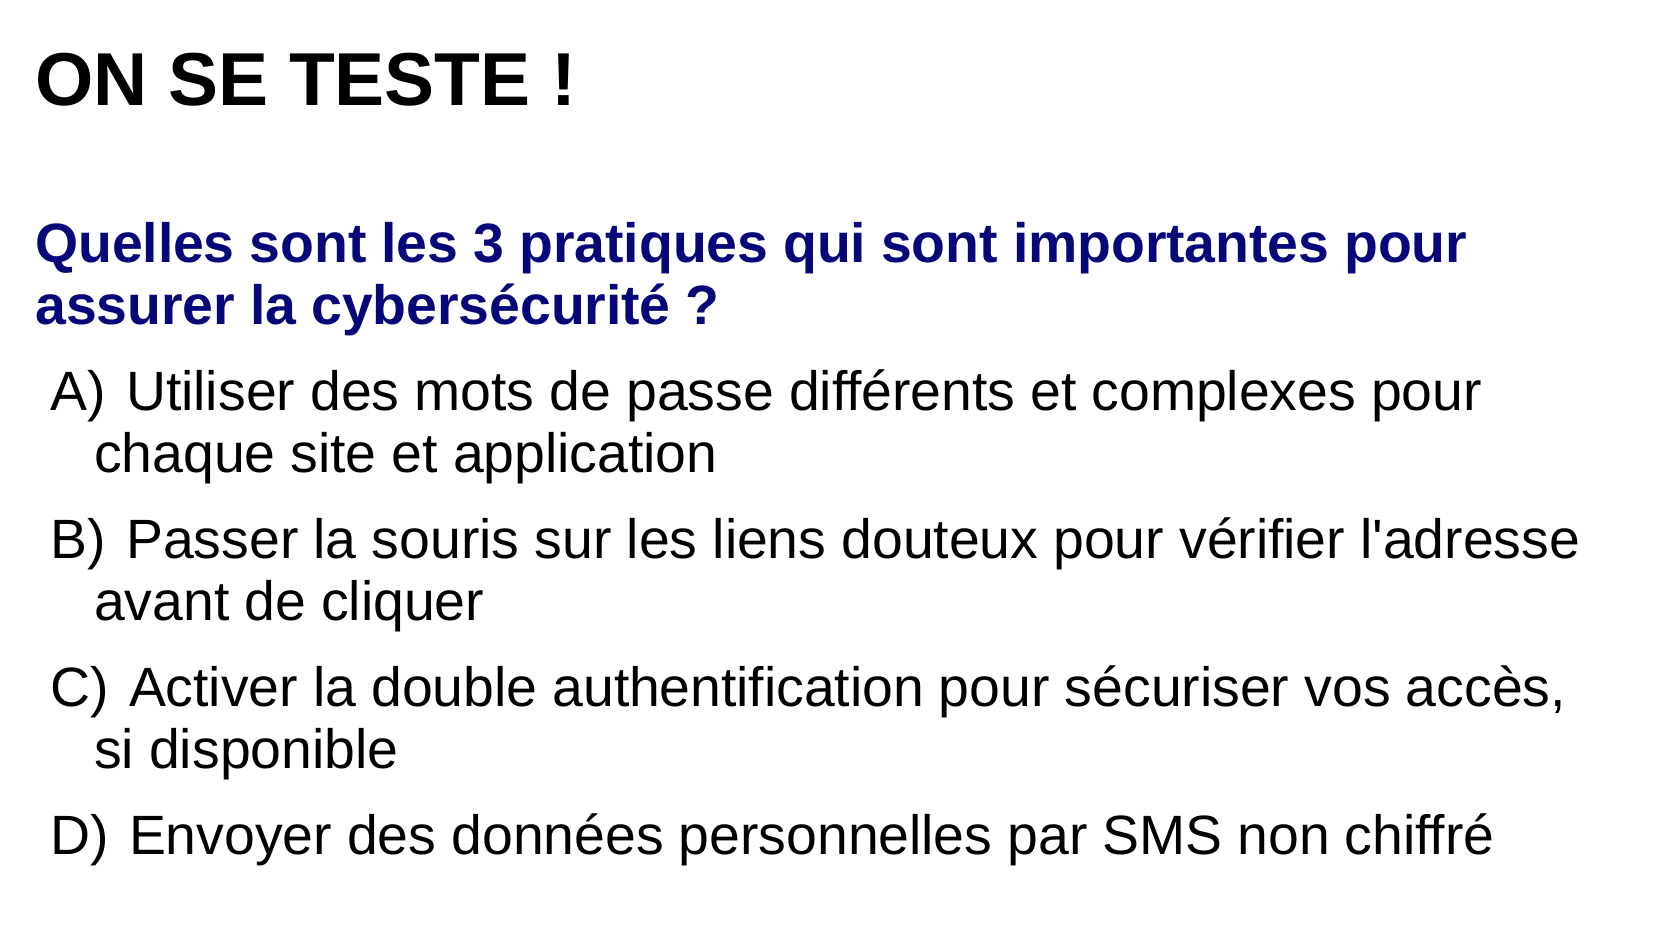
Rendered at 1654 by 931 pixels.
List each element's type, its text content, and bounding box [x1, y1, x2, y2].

title On se teste ! [35, 37, 1619, 142]
list Quelles sont les 3 pratiques qui sont importantes pour assurer la cybersécurité ? Utiliser des mots de passe différents et complexes pour chaque site et application Passer la souris sur les liens douteux pour vérifier l'adresse avant de cliquer Activer la double authentification pour sécuriser vos accès, si disponible Envoyer des données personnelles par SMS non chiffré [35, 212, 1619, 875]
